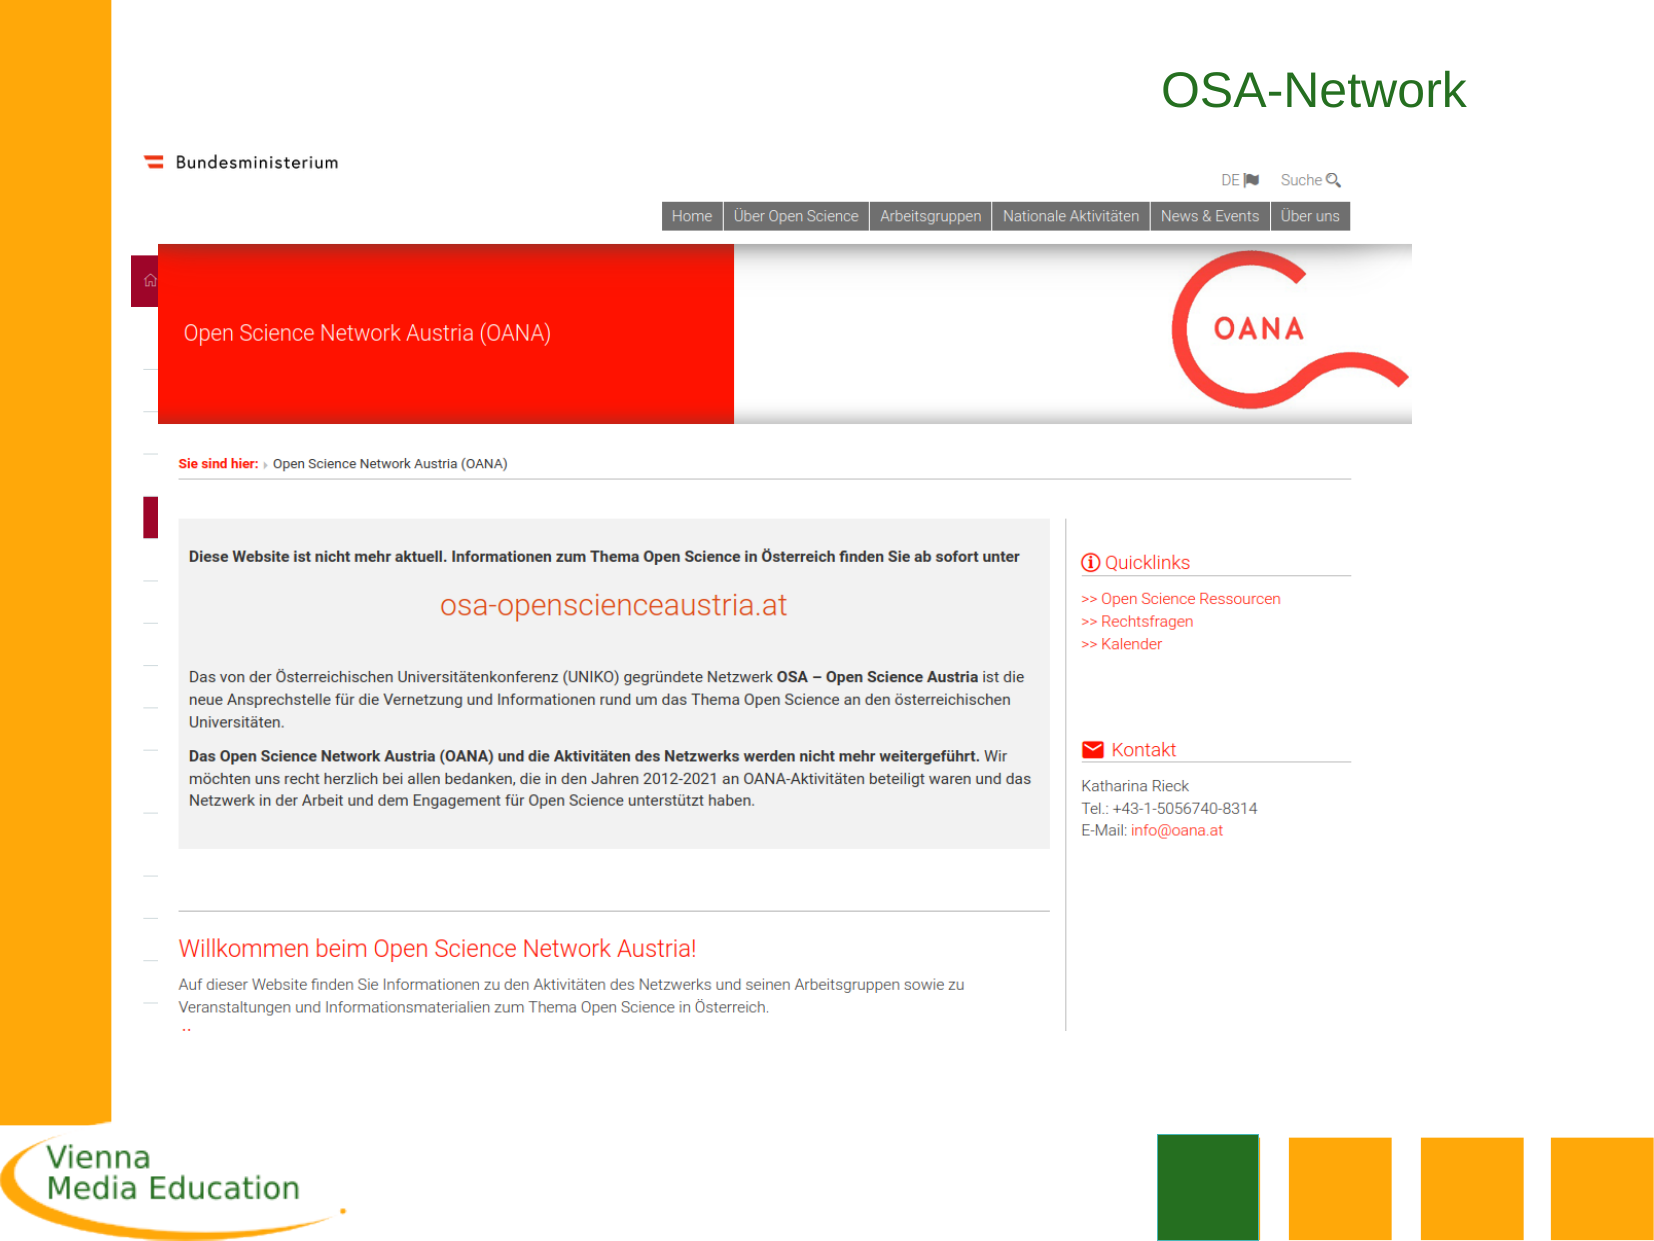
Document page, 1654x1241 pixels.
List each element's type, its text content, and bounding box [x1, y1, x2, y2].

text_box OSA-Network [1161, 62, 1515, 163]
text_box [1157, 1134, 1259, 1241]
picture [0, 1114, 398, 1241]
picture [131, 145, 1412, 1031]
